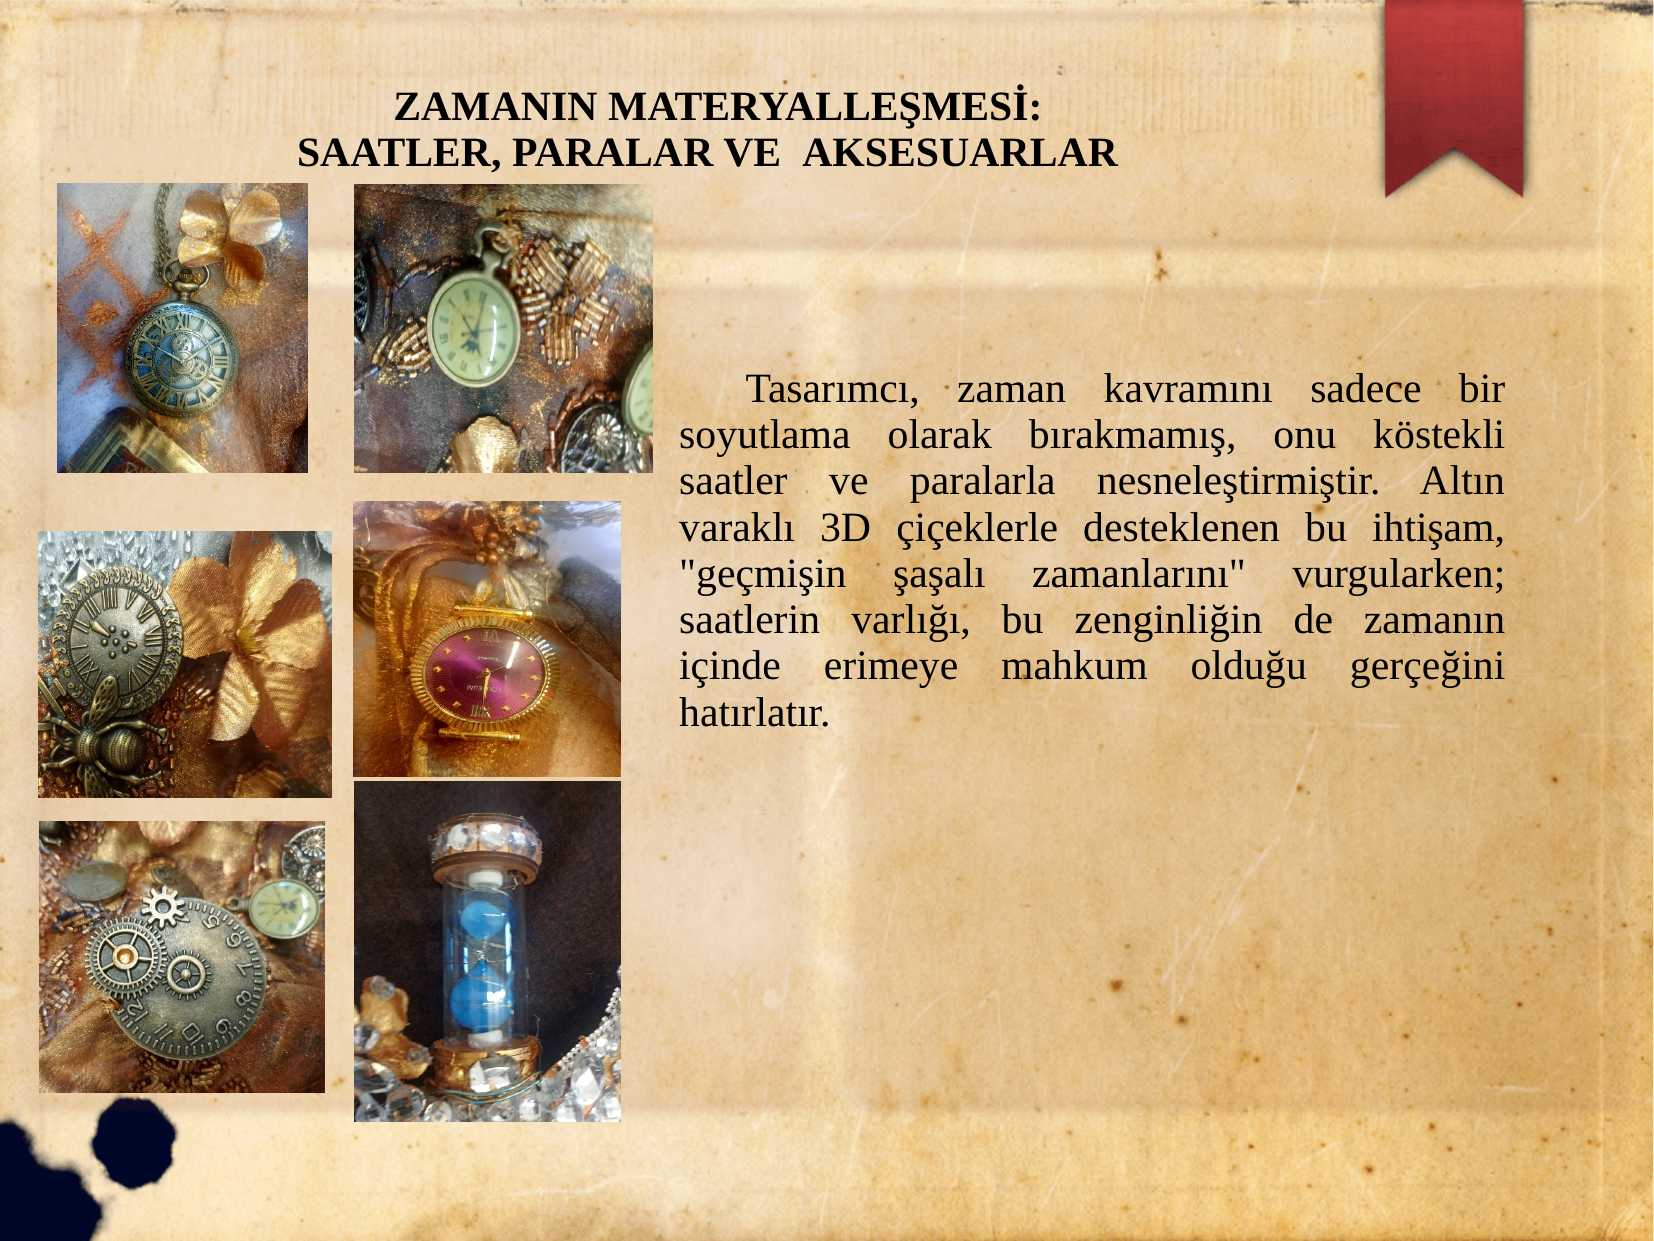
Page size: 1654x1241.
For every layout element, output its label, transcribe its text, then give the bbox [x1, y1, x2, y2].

text_box ZAMANIN MATERYALLEŞMESİ: SAATLER, PARALAR VE AKSESUARLAR [29, 29, 1418, 230]
picture [0, 0, 1654, 1241]
list ​ Tasarımcı, zaman kavramını sadece bir soyutlama olarak bırakmamış, onu köstekli saatler ve paralarla nesneleştirmiştir. Altın varaklı 3D çiçeklerle desteklenen bu ihtişam, "geçmişin şaşalı zamanlarını" vurgularken; saatlerin varlığı, bu zenginliğin de zamanın içinde erimeye mahkum olduğu gerçeğini hatırlatır. [679, 324, 1506, 768]
